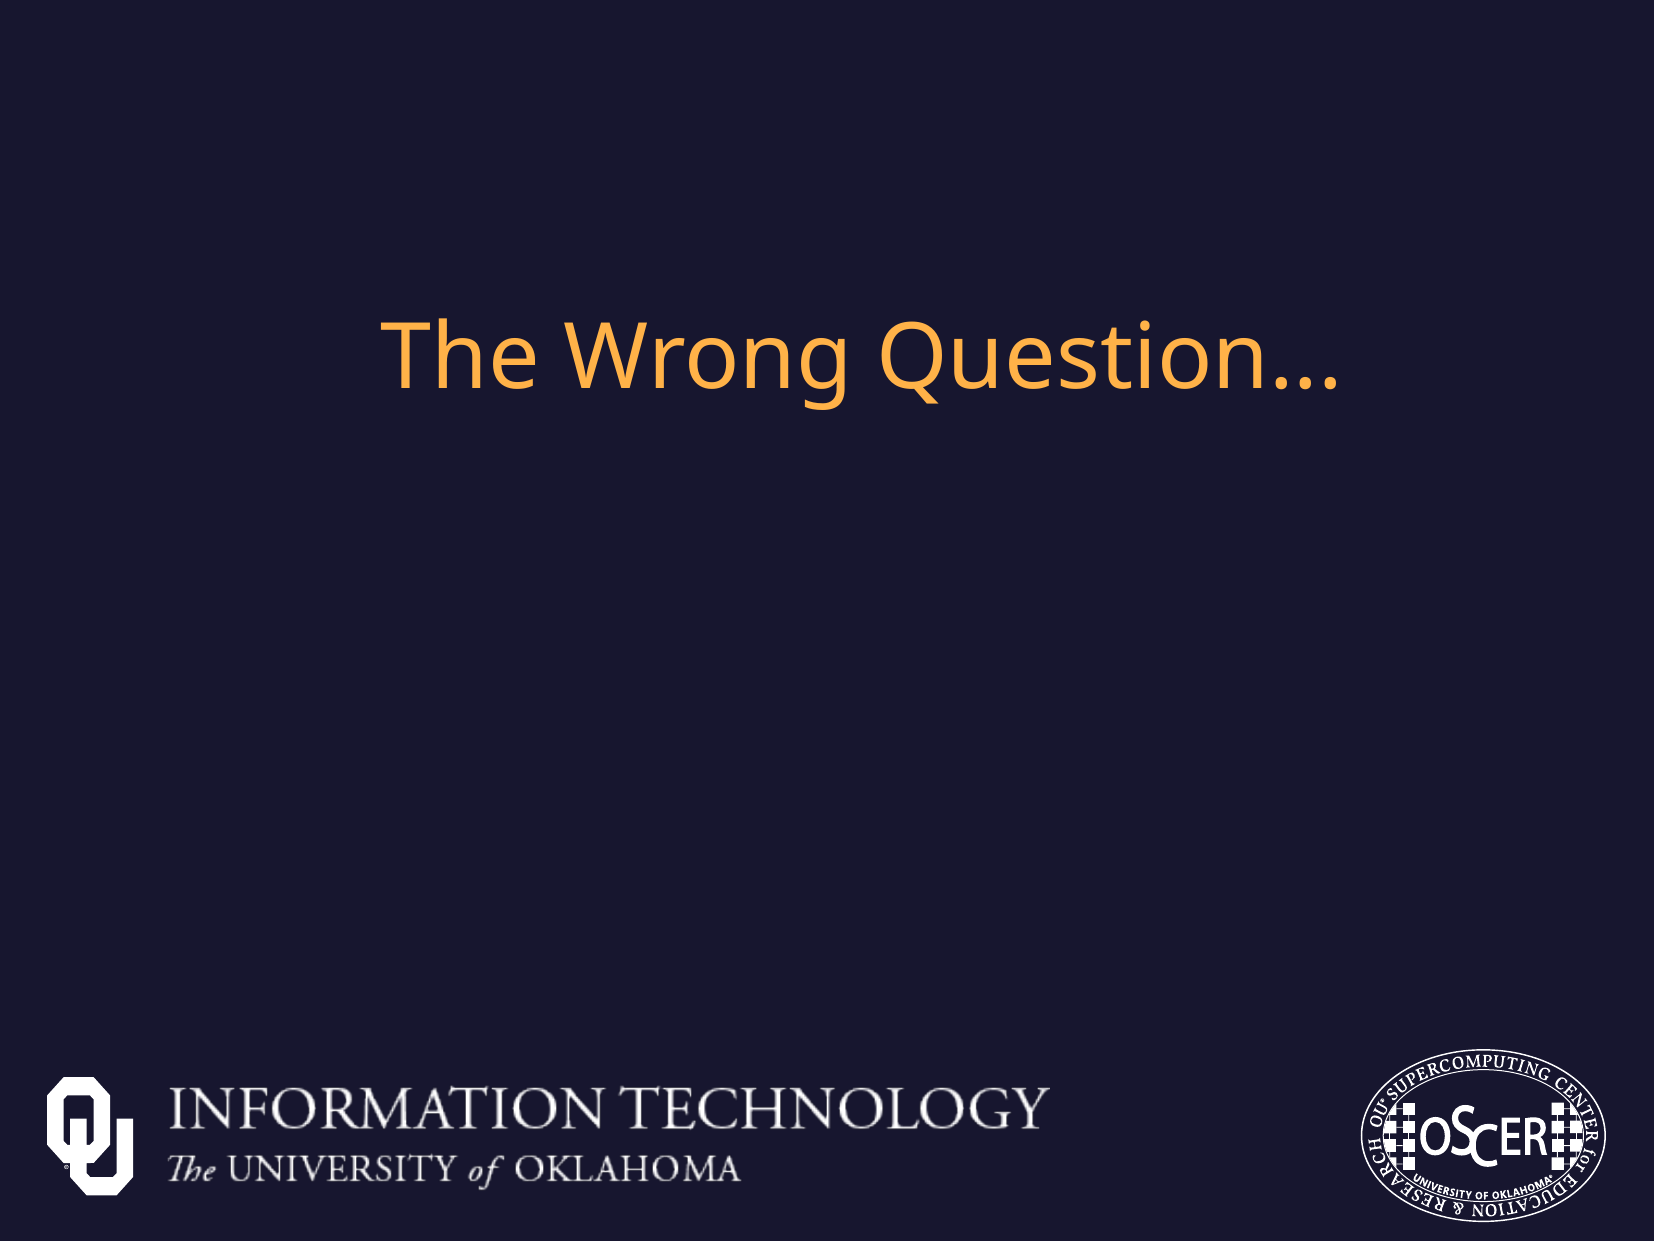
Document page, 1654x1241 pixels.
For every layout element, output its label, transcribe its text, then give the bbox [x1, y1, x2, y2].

list The Wrong Question... [82, 290, 1571, 1010]
picture [159, 1075, 1050, 1195]
